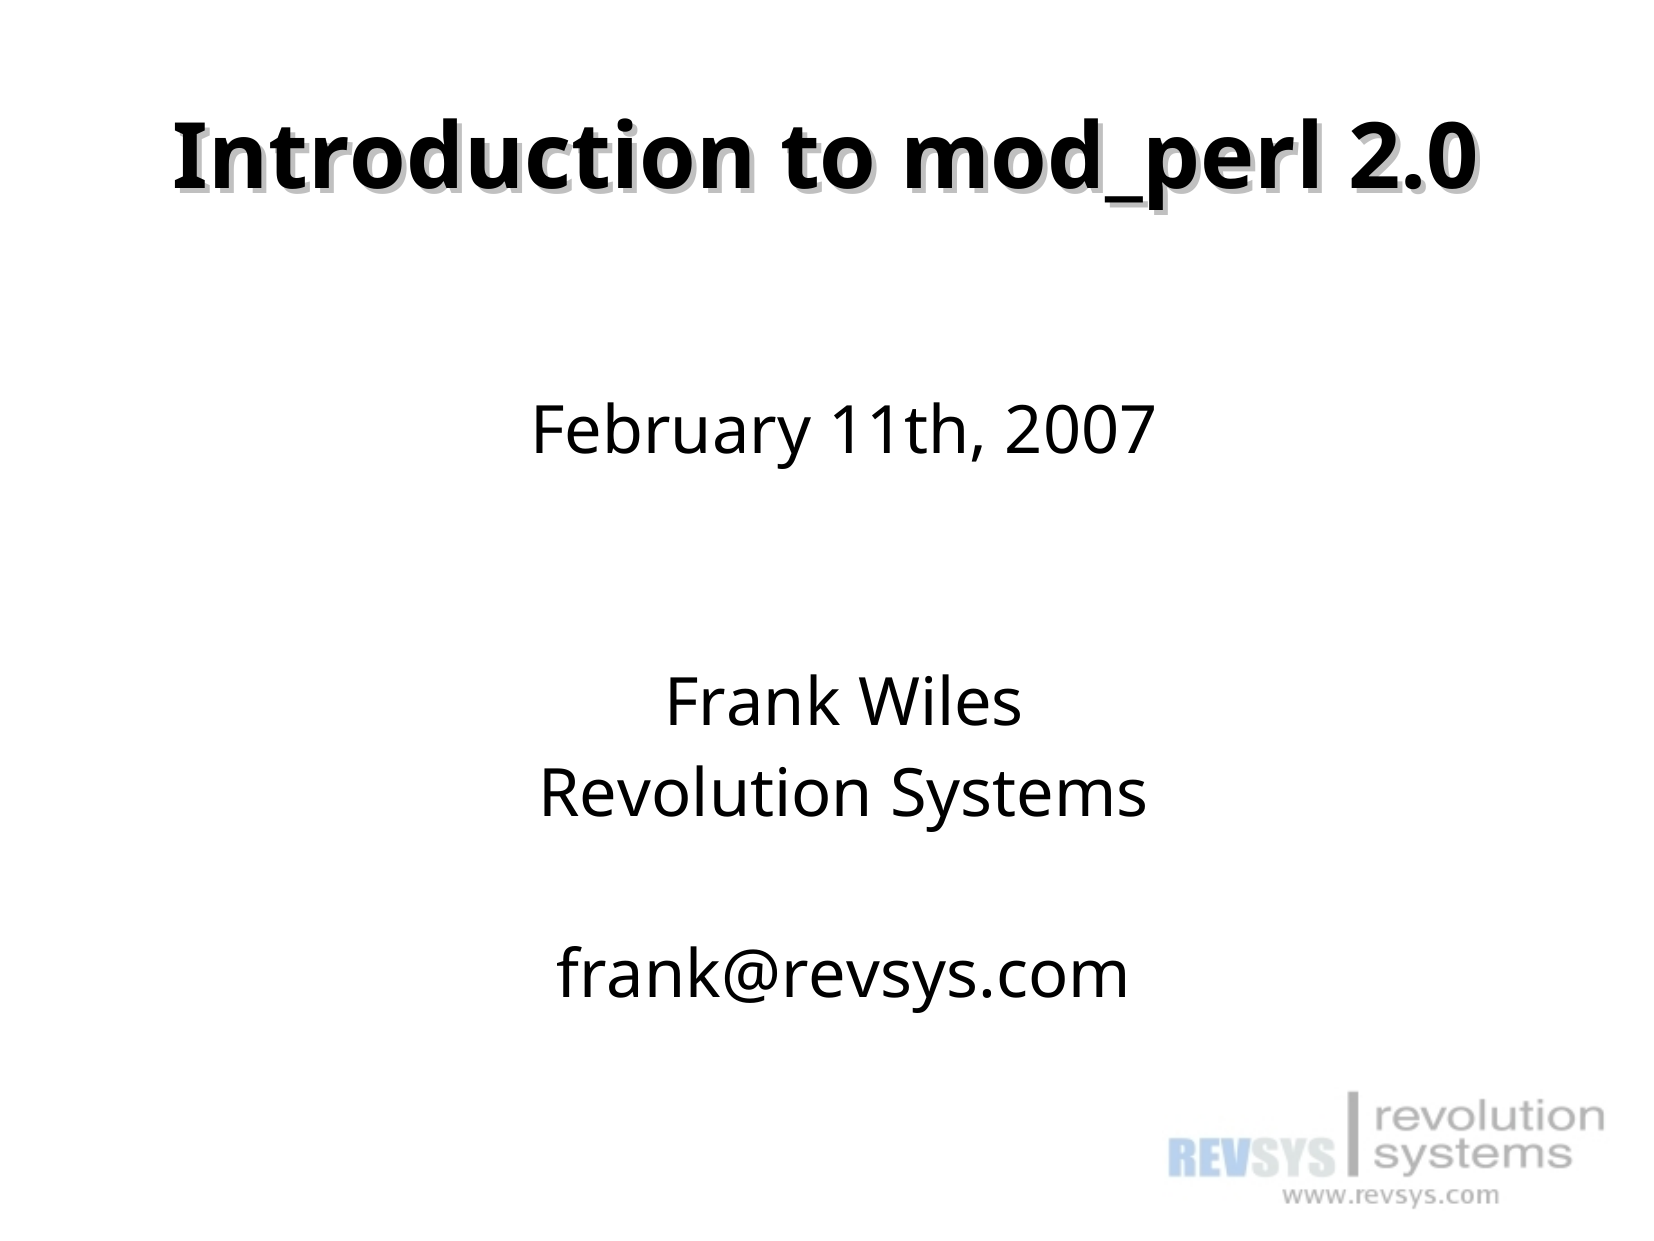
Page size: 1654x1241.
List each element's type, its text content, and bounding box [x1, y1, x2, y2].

picture [1162, 1087, 1613, 1211]
subtitle February 11th, 2007 Frank Wiles Revolution Systems frank@revsys.com [82, 290, 1571, 1109]
title Introduction to mod_perl 2.0 [82, 49, 1571, 257]
